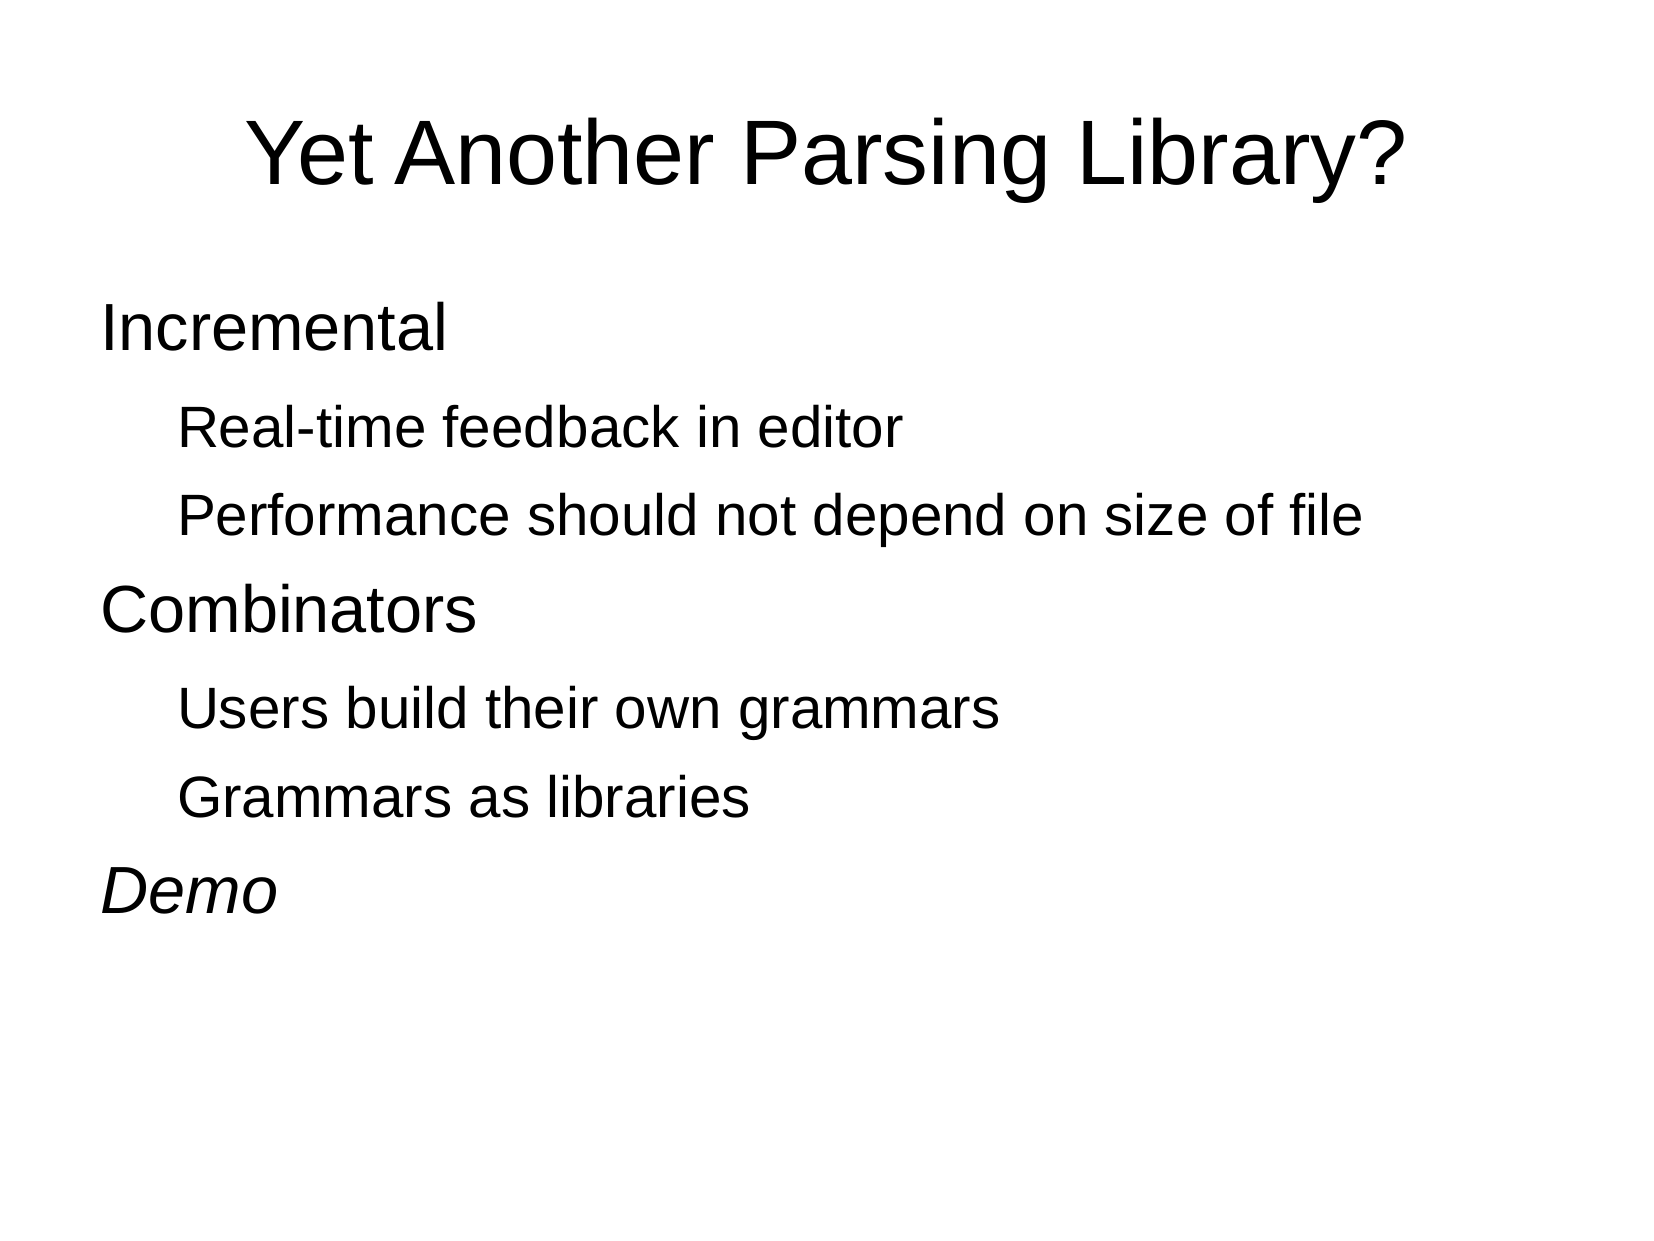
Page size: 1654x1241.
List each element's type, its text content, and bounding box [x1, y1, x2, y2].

list Incremental Real-time feedback in editor Performance should not depend on size of file Combinators Users build their own grammars Grammars as libraries Demo [82, 290, 1571, 1094]
title Yet Another Parsing Library? [82, 56, 1571, 250]
